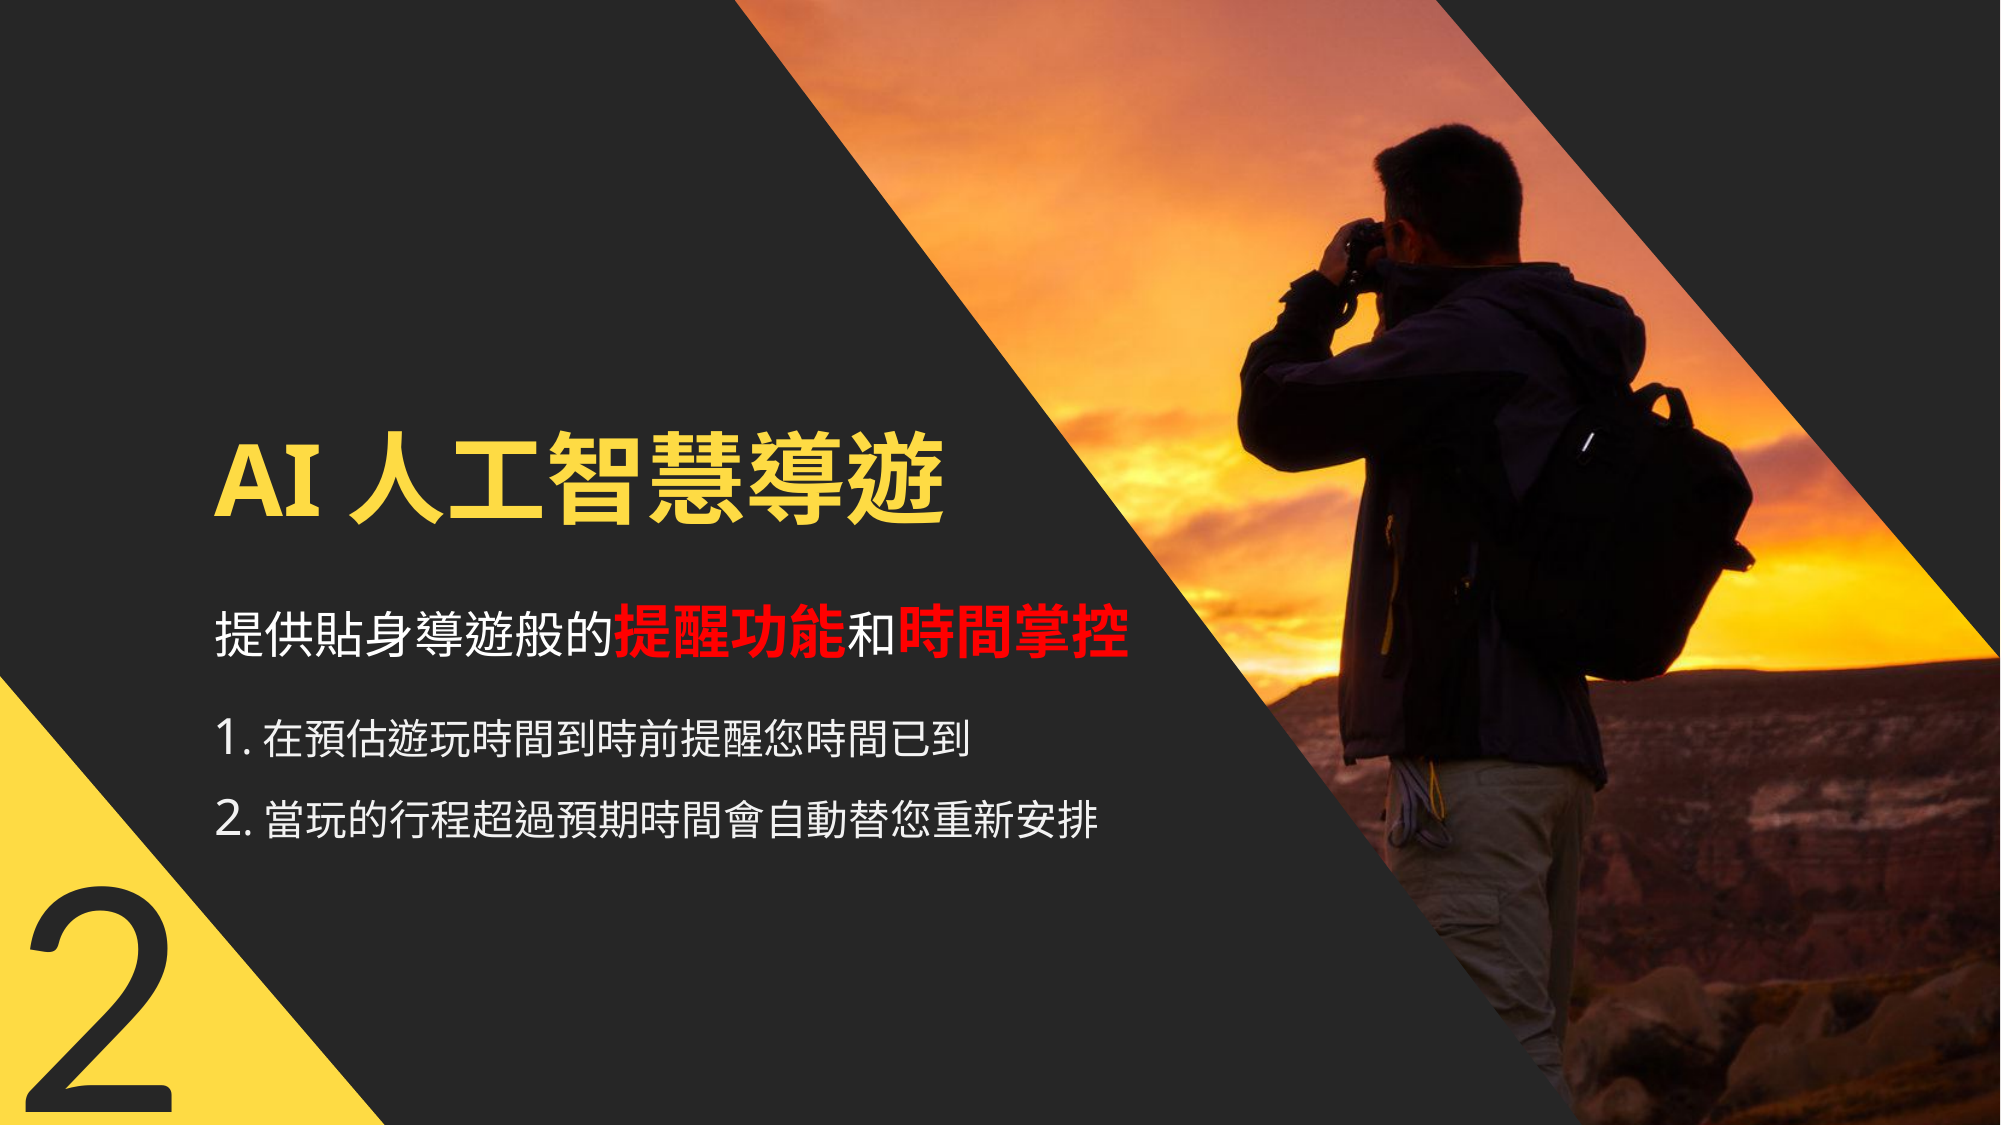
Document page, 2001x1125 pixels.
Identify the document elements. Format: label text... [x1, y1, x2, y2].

text_box [0, 676, 70, 757]
text_box [180, 0, 1582, 1125]
text_box 1.在預估遊玩時間到時前提醒您時間已到 [198, 697, 988, 772]
text_box 提供貼身導遊般的提醒功能和時間掌控 [199, 588, 1160, 673]
text_box AI人工智慧導遊 [199, 408, 958, 545]
text_box [1436, 0, 2000, 658]
text_box 2.當玩的行程超過預期時間會自動替您重新安排 [199, 778, 1114, 853]
text_box 2 [0, 757, 205, 1125]
picture [736, 0, 2000, 1125]
